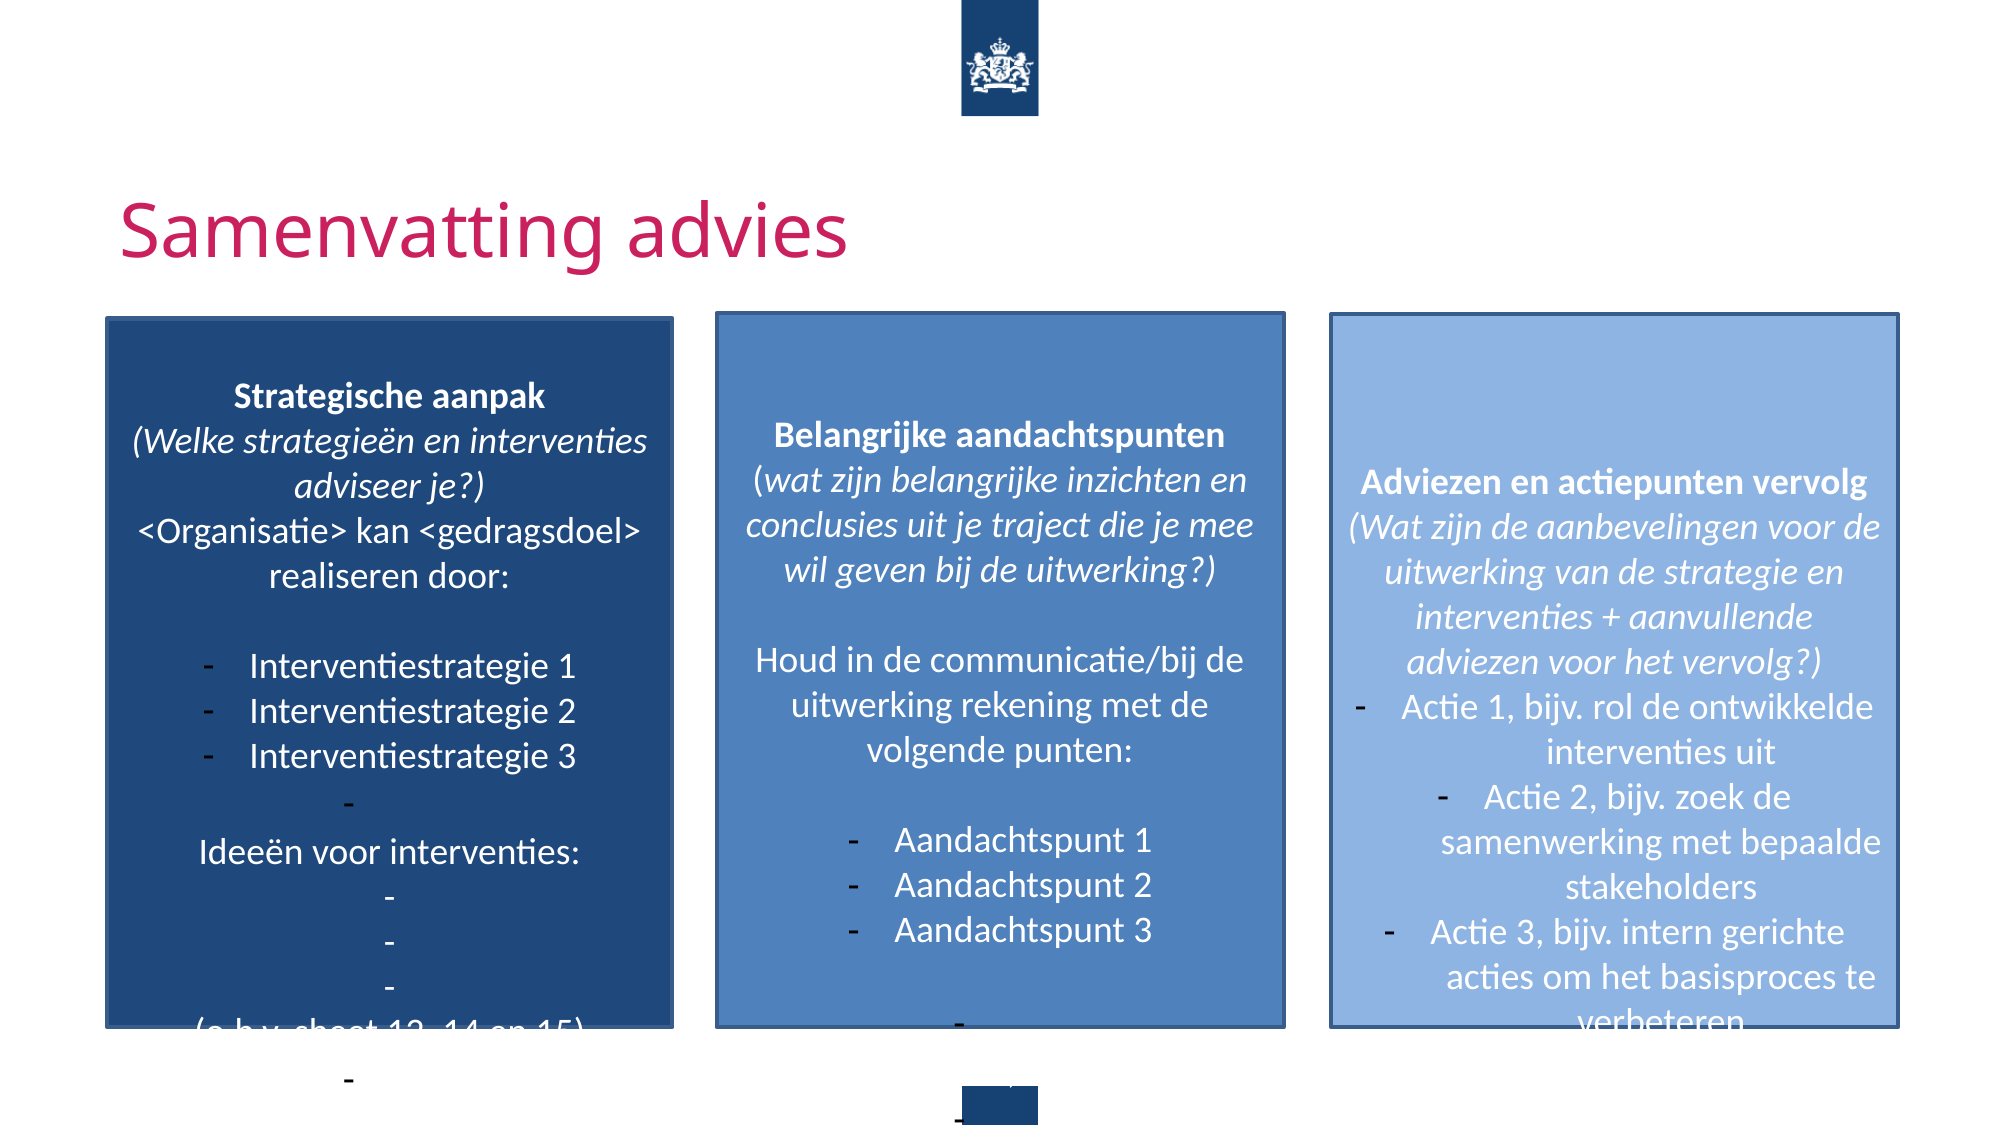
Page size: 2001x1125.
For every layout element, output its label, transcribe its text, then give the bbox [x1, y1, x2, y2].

text_box Adviezen en actiepunten vervolg (Wat zijn de aanbevelingen voor de uitwerking van de strategie en interventies + aanvullende adviezen voor het vervolg?) Actie 1, bijv. rol de ontwikkelde interventies uit Actie 2, bijv. zoek de samenwerking met bepaalde stakeholders Actie 3, bijv. intern gerichte acties om het basisproces te verbeteren (o.b.v. sheet 18) [1331, 314, 1898, 1027]
text_box Strategische aanpak (Welke strategieën en interventies adviseer je?) <Organisatie> kan <gedragsdoel> realiseren door: Interventiestrategie 1 Interventiestrategie 2 Interventiestrategie 3 Ideeën voor interventies: - - - (o.b.v. sheet 12, 14 en 15) [107, 318, 672, 1027]
text_box Samenvatting advies [104, 125, 1897, 281]
text_box Belangrijke aandachtspunten (wat zijn belangrijke inzichten en conclusies uit je traject die je mee wil geven bij de uitwerking?) Houd in de communicatie/bij de uitwerking rekening met de volgende punten: Aandachtspunt 1 Aandachtspunt 2 Aandachtspunt 3 (o.b.v. sheet 7, 8, 11 en 17) [717, 313, 1284, 1027]
